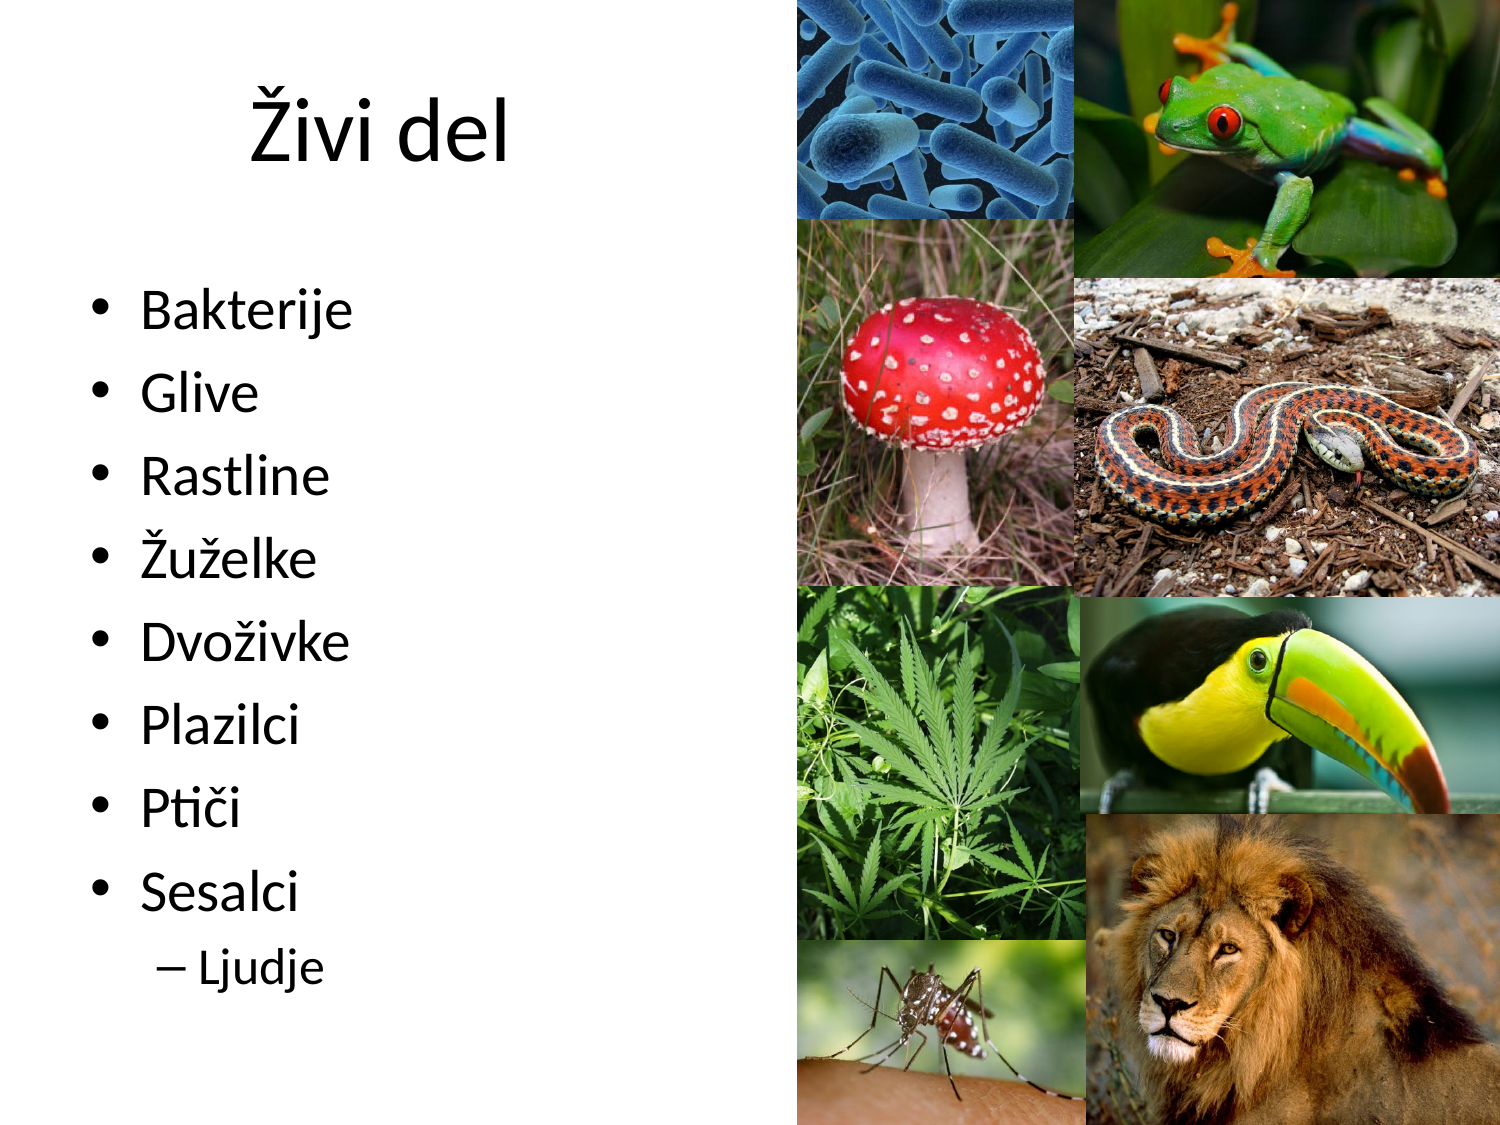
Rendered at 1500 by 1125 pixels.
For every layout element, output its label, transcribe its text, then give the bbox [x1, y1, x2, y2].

picture [797, 0, 1500, 1125]
list Bakterije Glive Rastline Žuželke Dvoživke Plazilci Ptiči Sesalci Ljudje [75, 262, 797, 1005]
title Živi del [135, 31, 626, 219]
